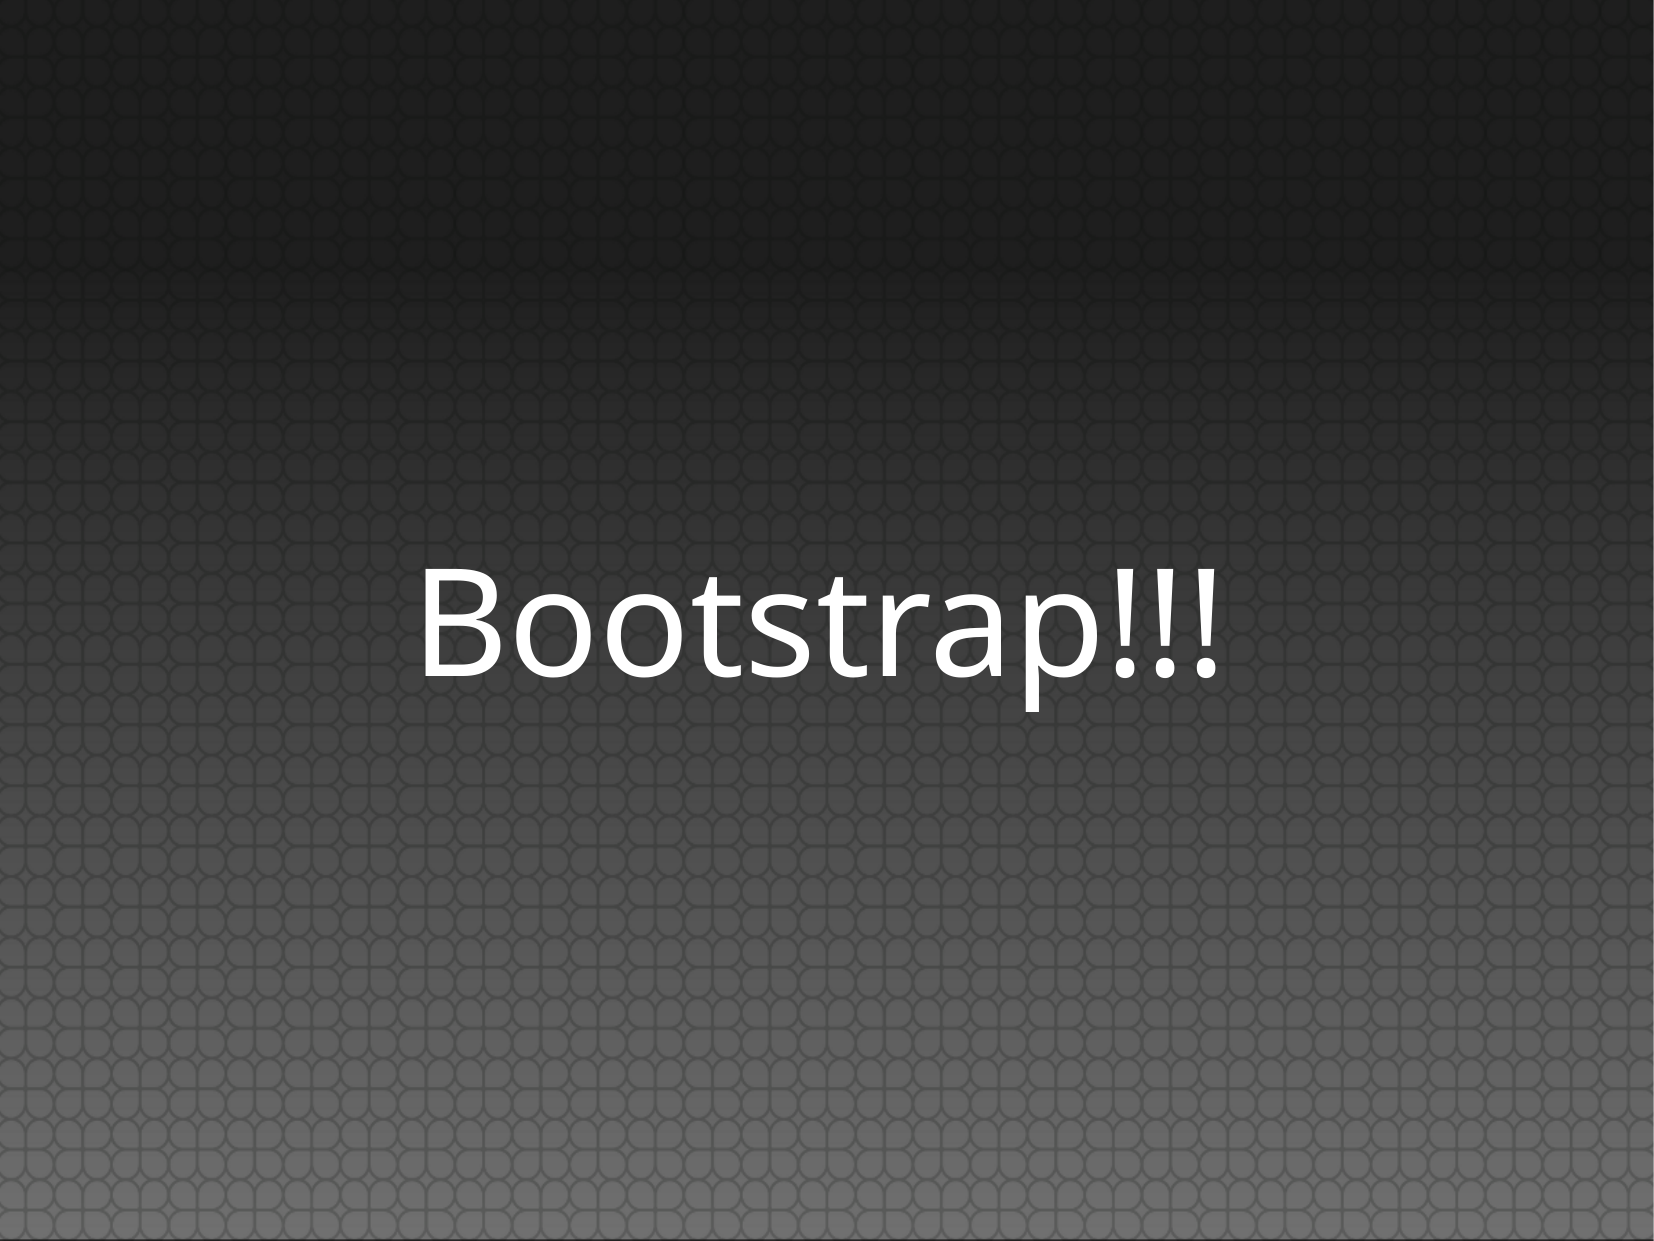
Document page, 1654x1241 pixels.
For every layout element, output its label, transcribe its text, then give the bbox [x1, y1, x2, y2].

picture [0, 0, 1654, 1241]
title Bootstrap!!! [75, 525, 1564, 713]
